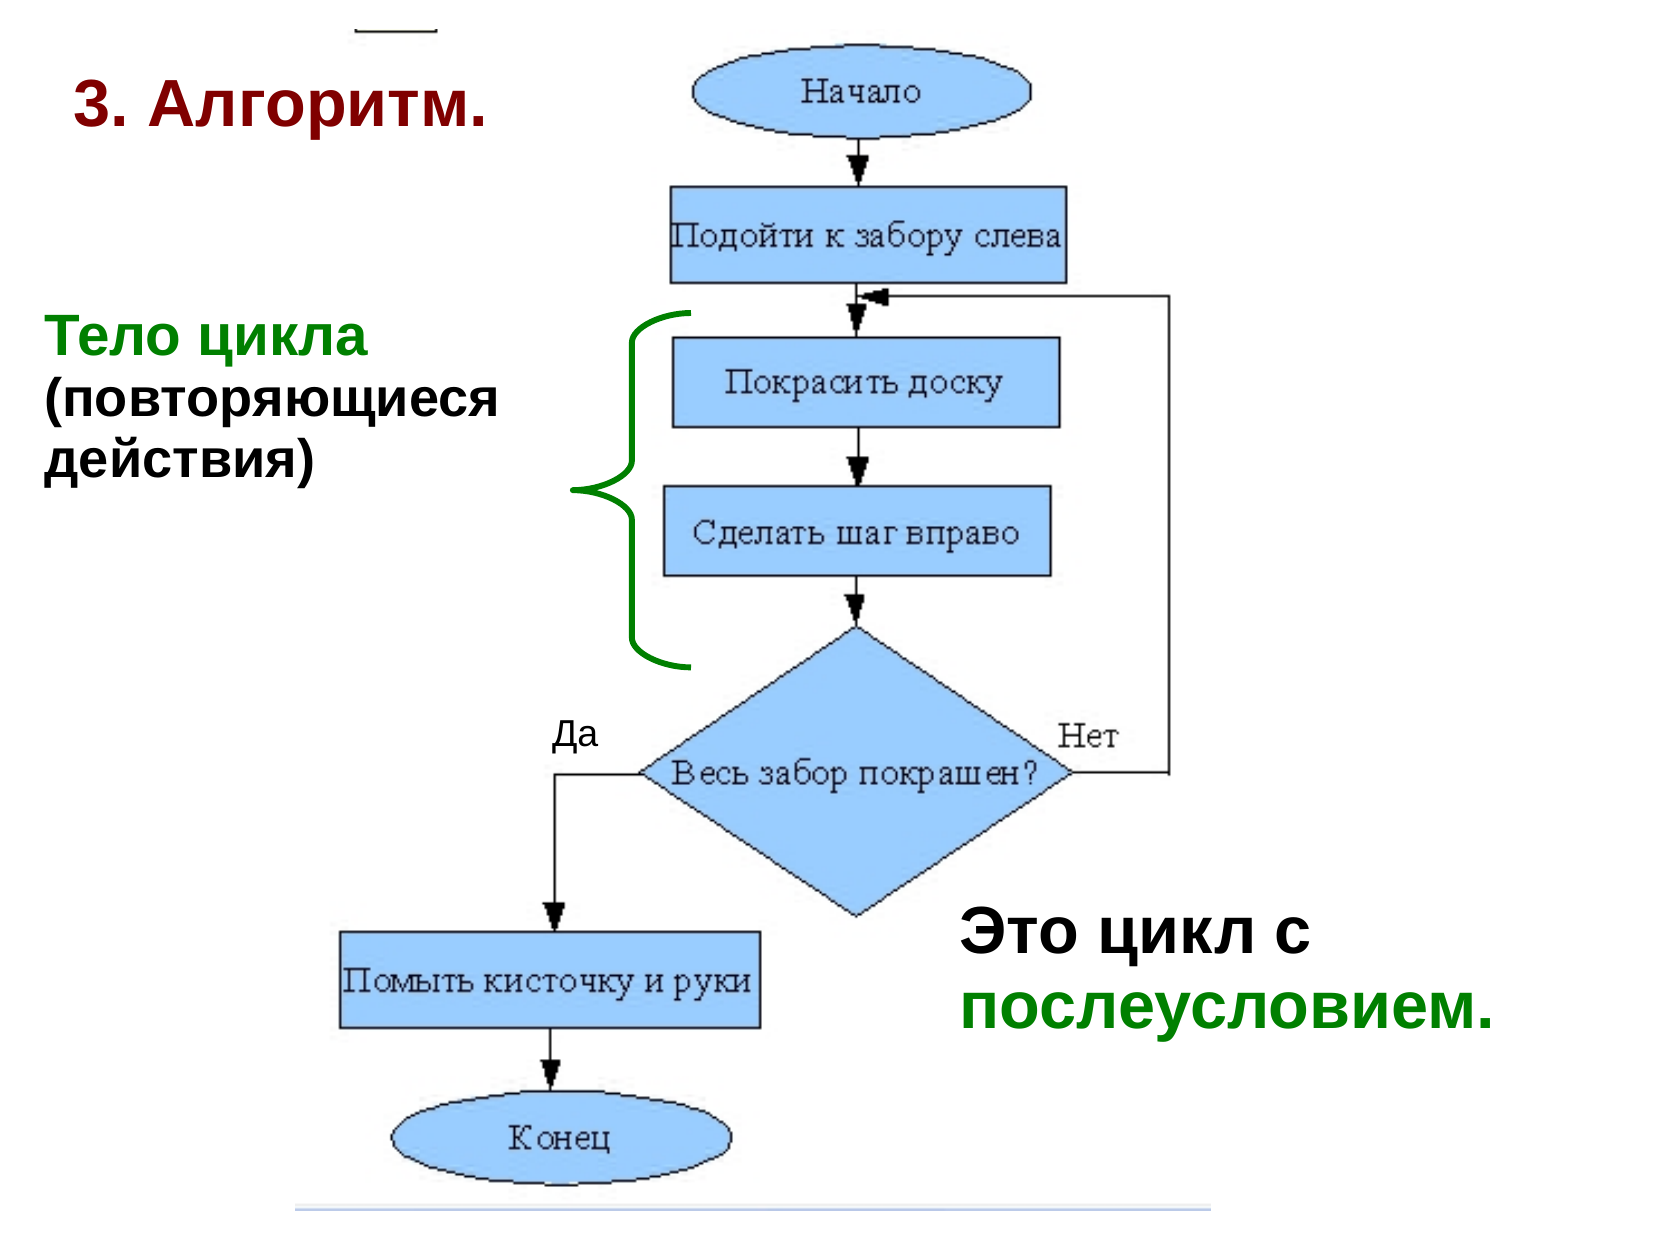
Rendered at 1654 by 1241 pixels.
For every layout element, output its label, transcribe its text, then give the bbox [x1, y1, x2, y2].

picture [295, 29, 1211, 1211]
text_box Тело цикла (повторяющиеся действия) [29, 295, 621, 501]
text_box Да [537, 704, 686, 762]
text_box Это цикл с послеусловием. [944, 885, 1625, 1051]
text_box 3. Алгоритм. [59, 59, 1034, 149]
